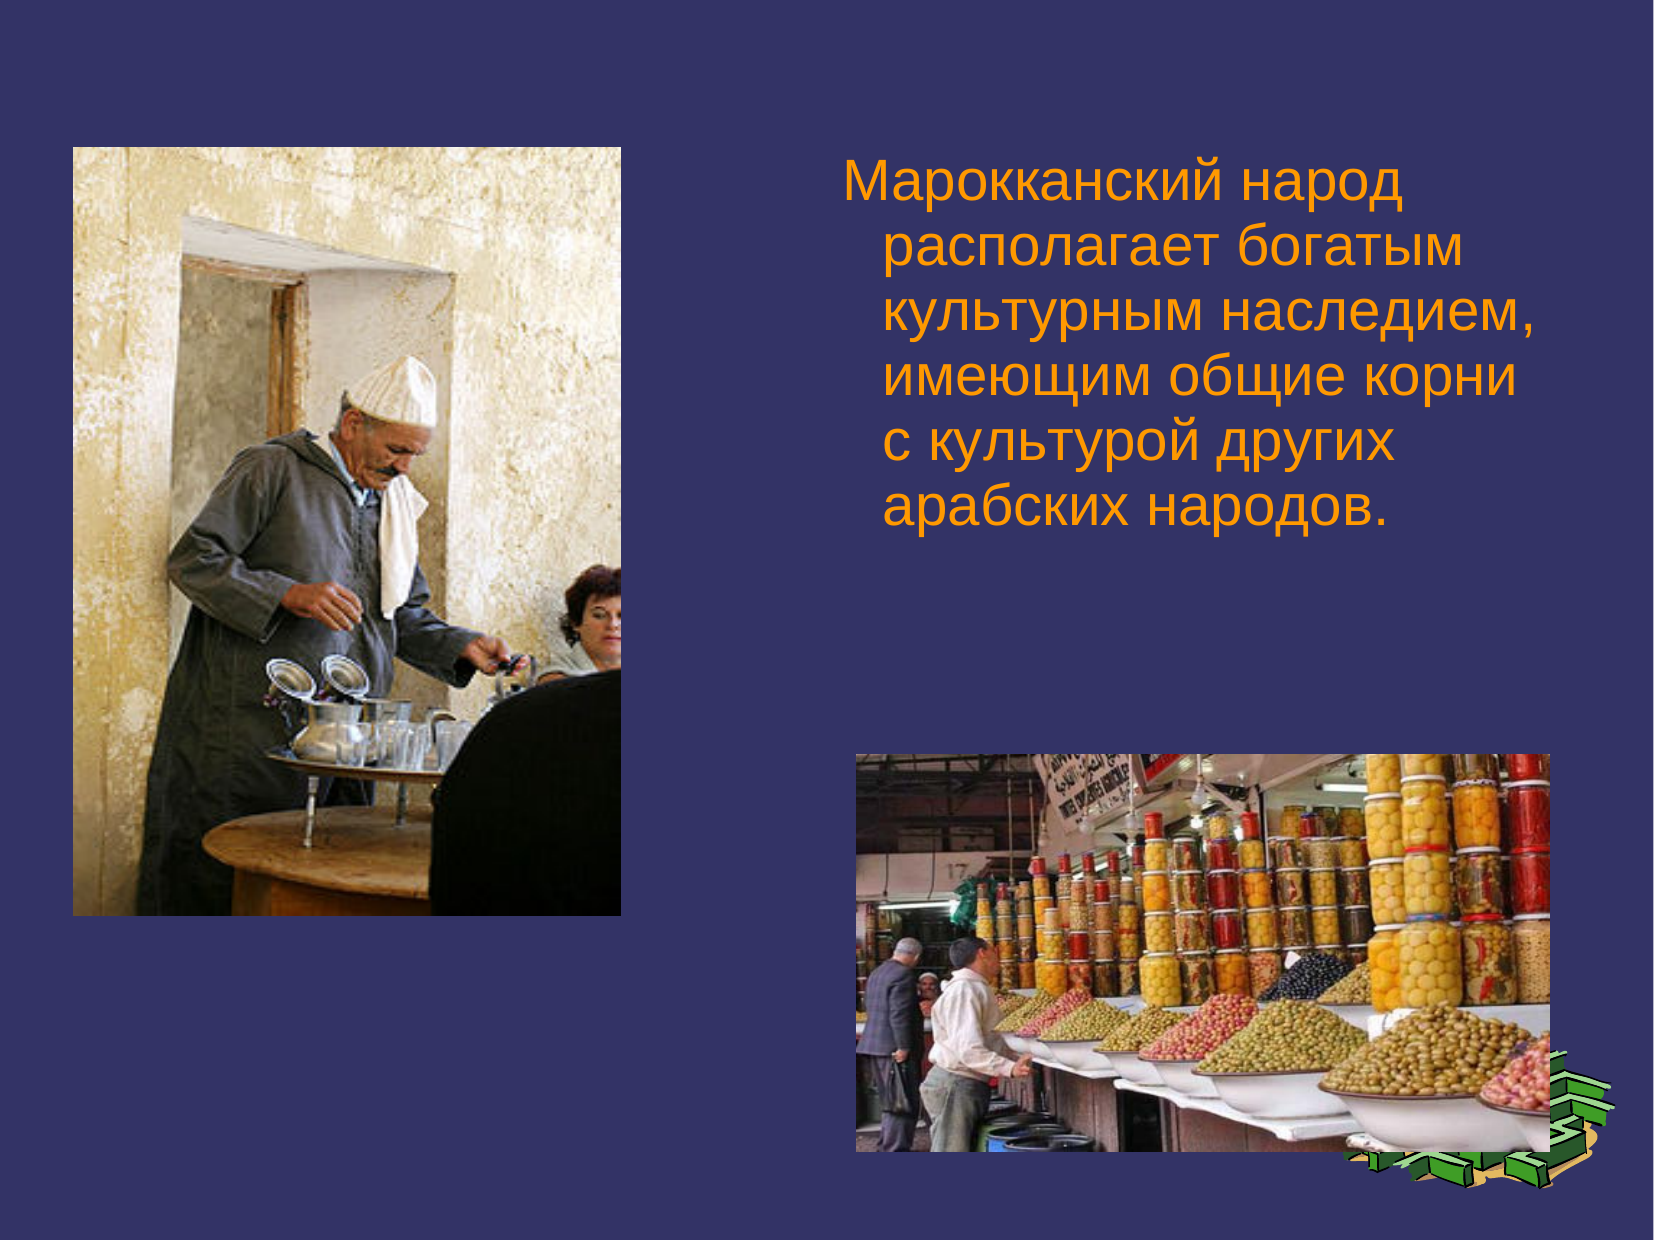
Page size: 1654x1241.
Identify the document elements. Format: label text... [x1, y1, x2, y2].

list Марокканский народ располагает богатым культурным наследием, имеющим общие корни с культурой других арабских народов. [826, 147, 1553, 952]
picture [856, 754, 1550, 1152]
picture [73, 147, 621, 916]
